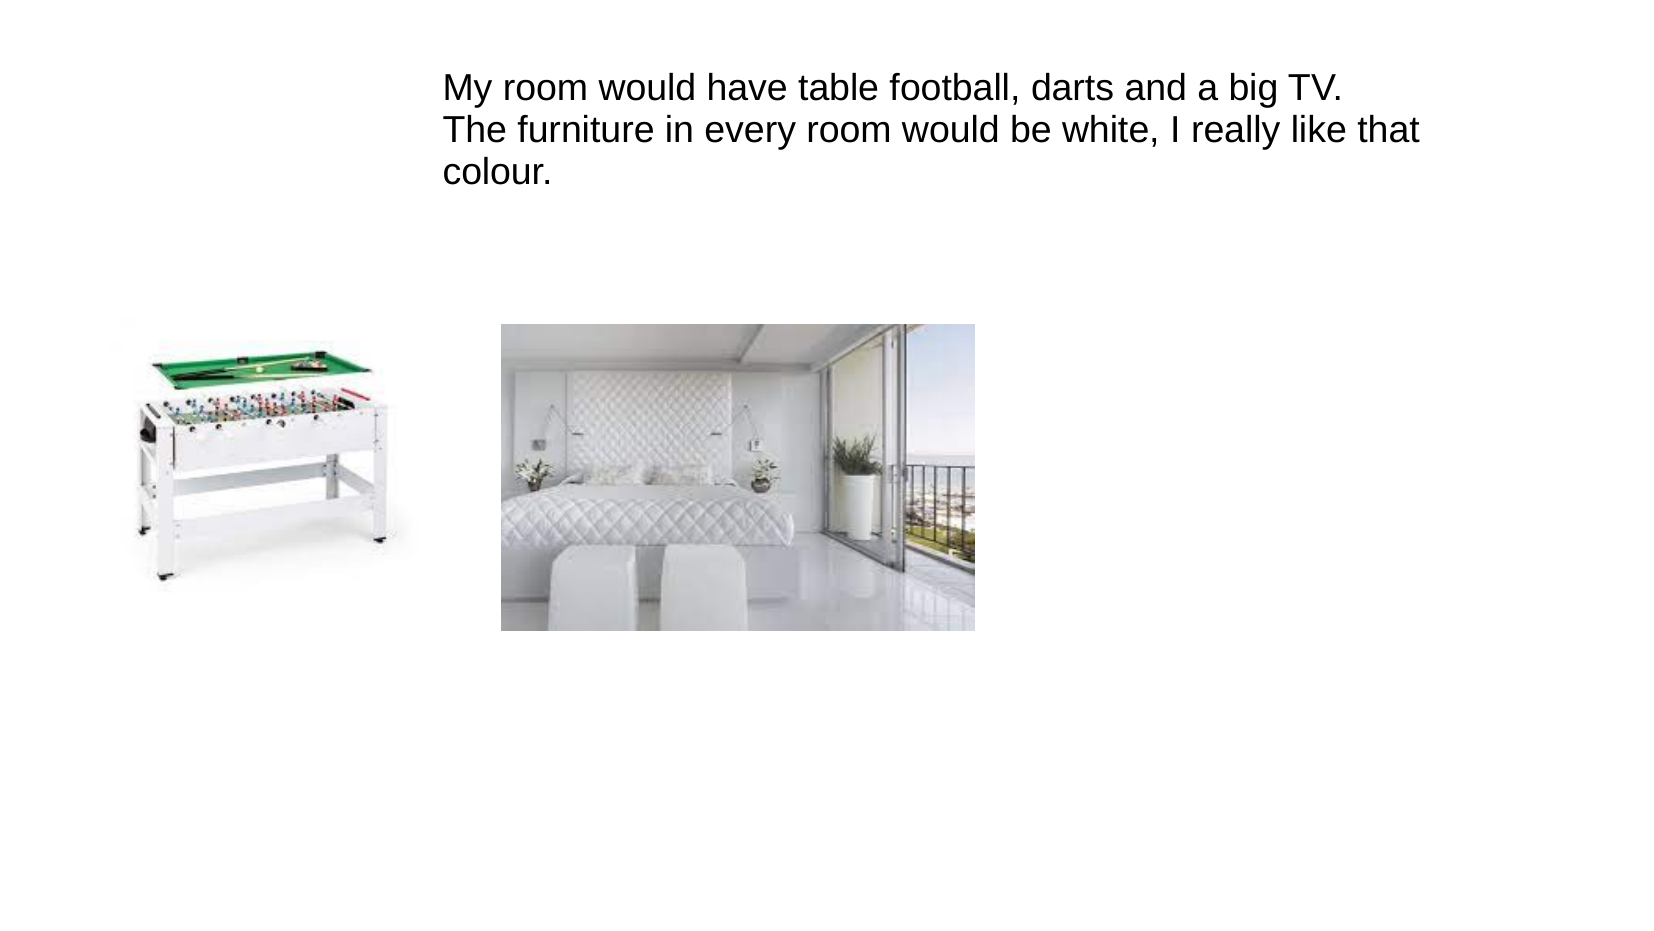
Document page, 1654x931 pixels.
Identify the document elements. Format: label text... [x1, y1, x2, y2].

picture [501, 324, 975, 632]
text_box My room would have table football, darts and a big TV. The furniture in every room would be white, I really like that colour. [427, 59, 1536, 158]
picture [59, 317, 466, 621]
